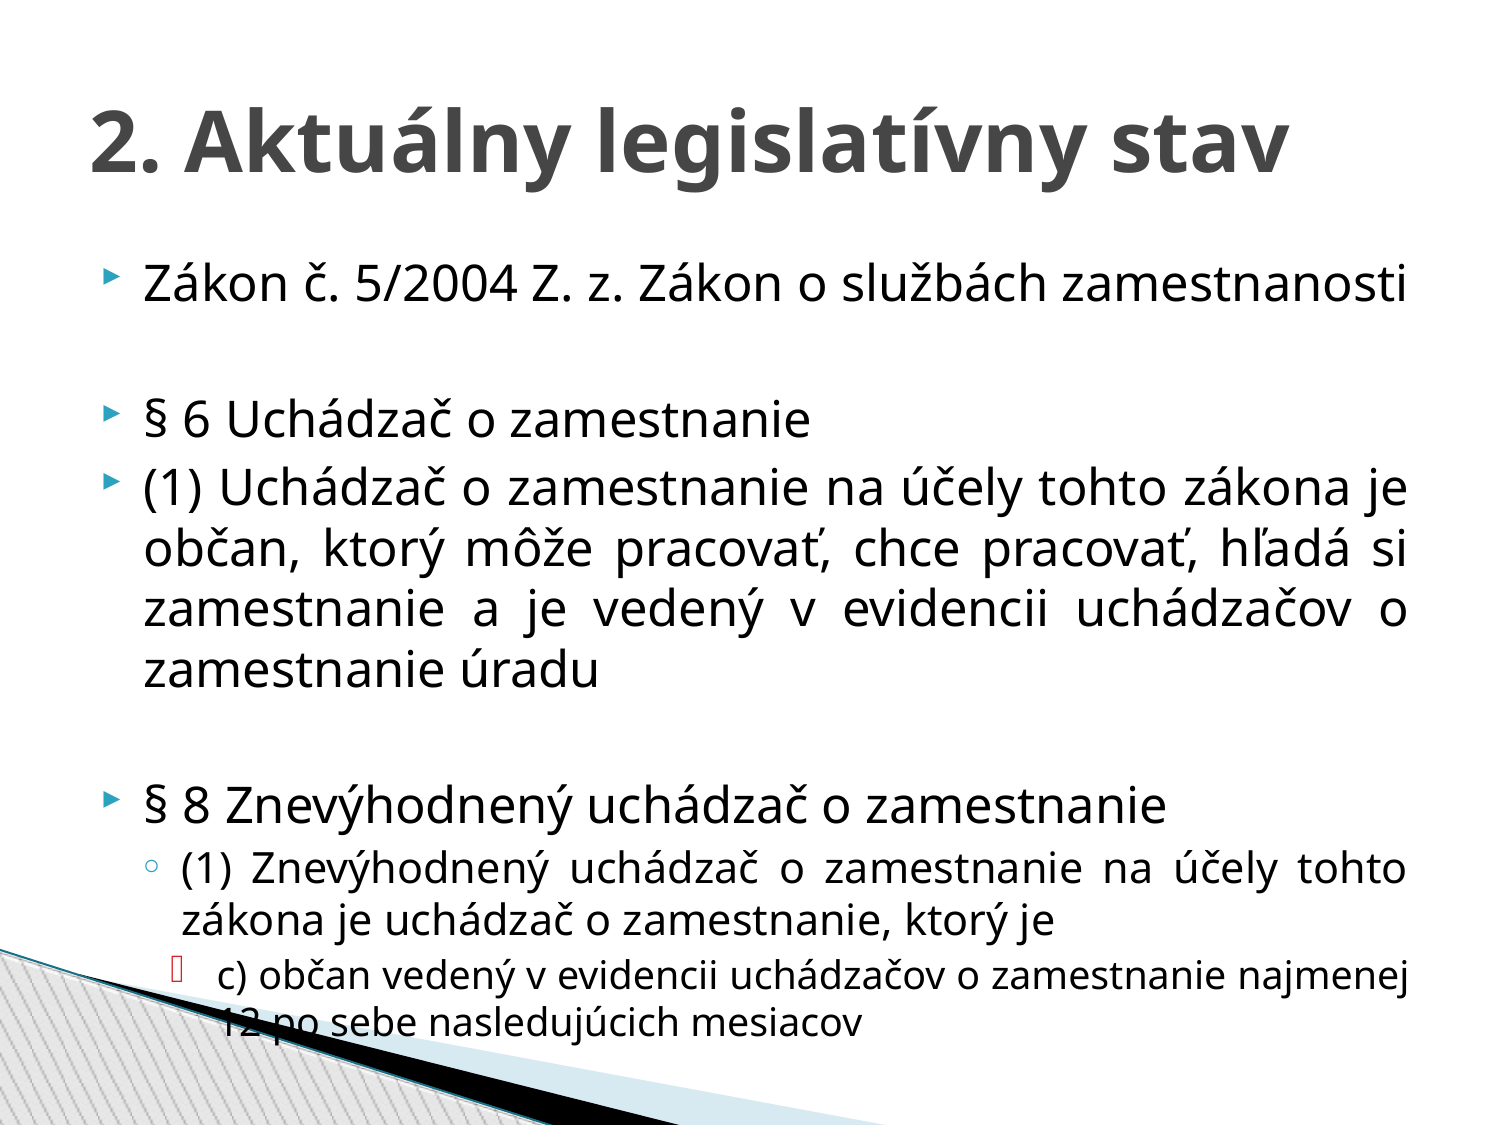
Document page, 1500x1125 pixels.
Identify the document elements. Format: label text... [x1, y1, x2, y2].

text_box Zákon č. 5/2004 Z. z. Zákon o službách zamestnanosti § 6 Uchádzač o zamestnanie (1) Uchádzač o zamestnanie na účely tohto zákona je občan, ktorý môže pracovať, chce pracovať, hľadá si zamestnanie a je vedený v evidencii uchádzačov o zamestnanie úradu § 8 Znevýhodnený uchádzač o zamestnanie (1) Znevýhodnený uchádzač o zamestnanie na účely tohto zákona je uchádzač o zamestnanie, ktorý je c) občan vedený v evidencii uchádzačov o zamestnanie najmenej 12 po sebe nasledujúcich mesiacov [74, 243, 1425, 1106]
text_box 2. Aktuálny legislatívny stav [74, 45, 1425, 233]
